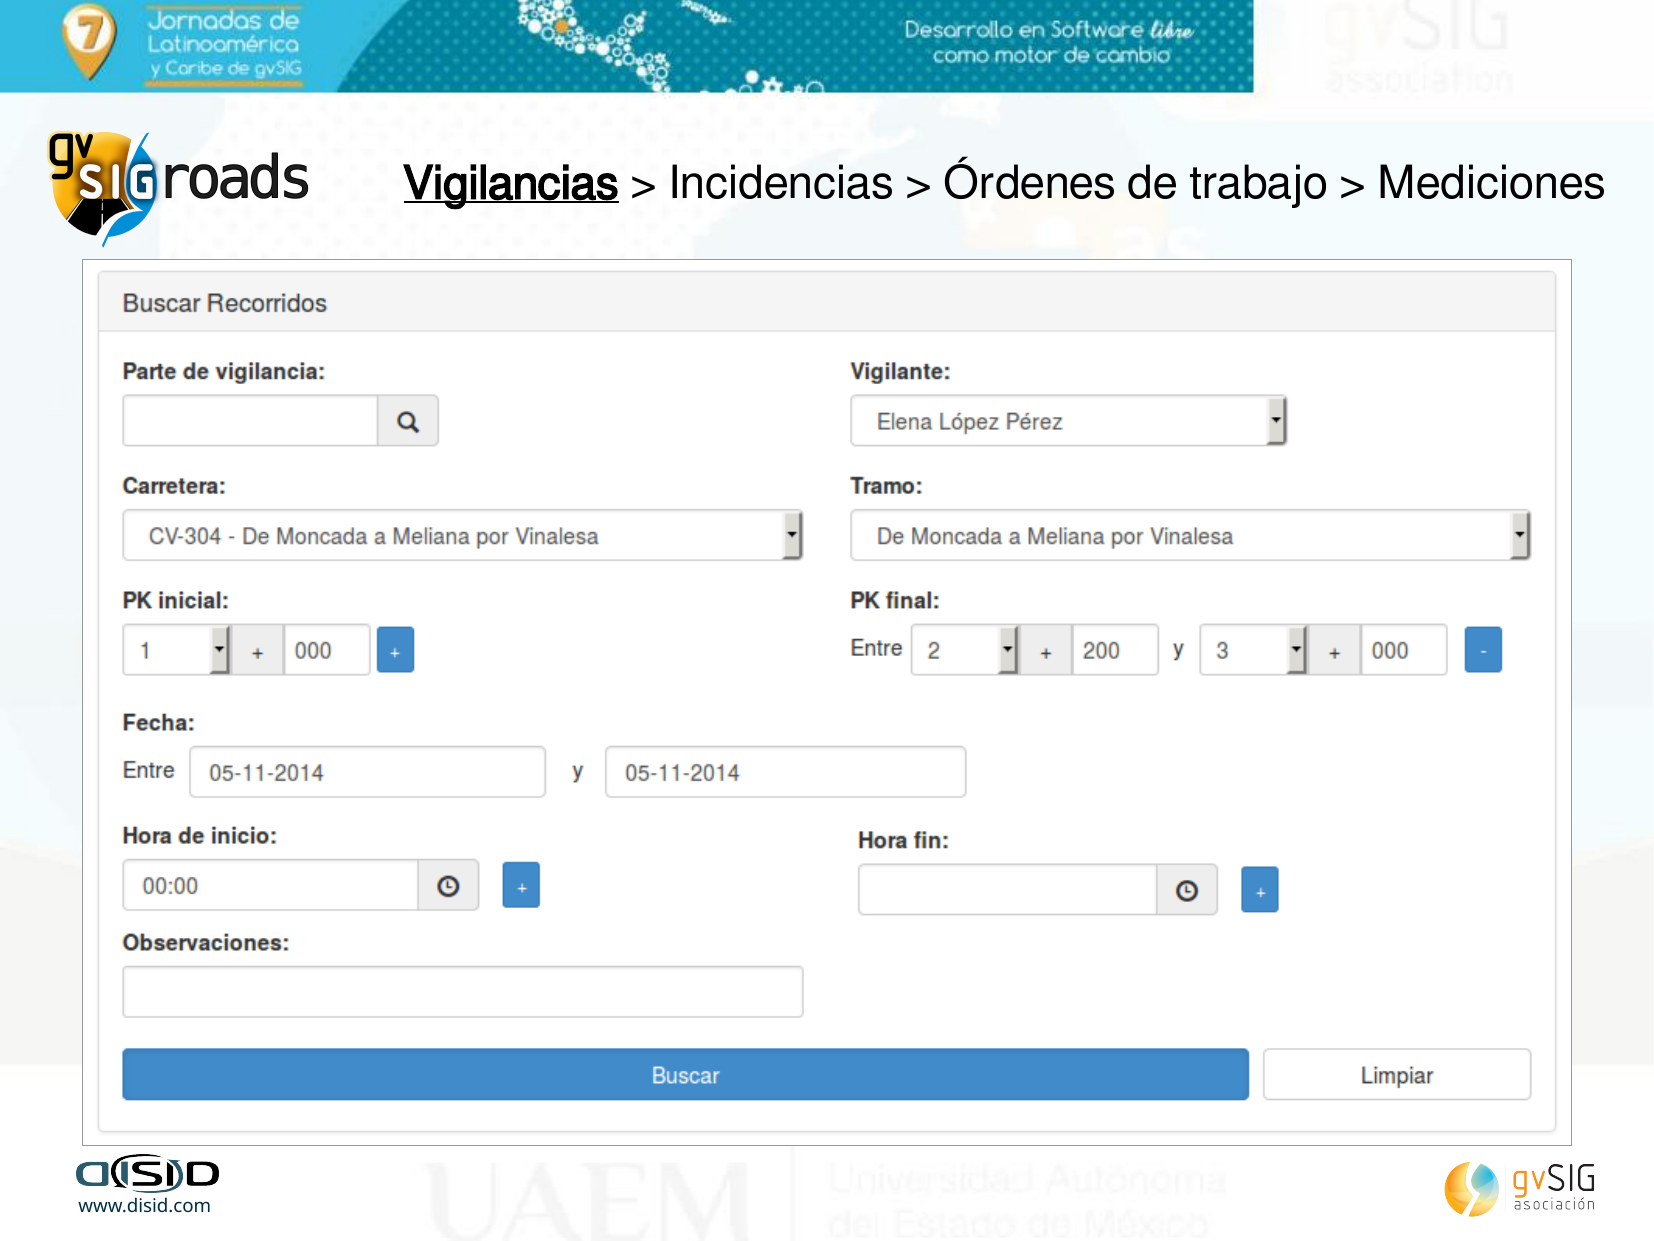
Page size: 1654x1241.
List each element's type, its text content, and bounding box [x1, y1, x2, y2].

picture [0, 0, 1654, 1241]
title Vigilancias > Incidencias > Órdenes de trabajo > Mediciones [314, 131, 1607, 234]
